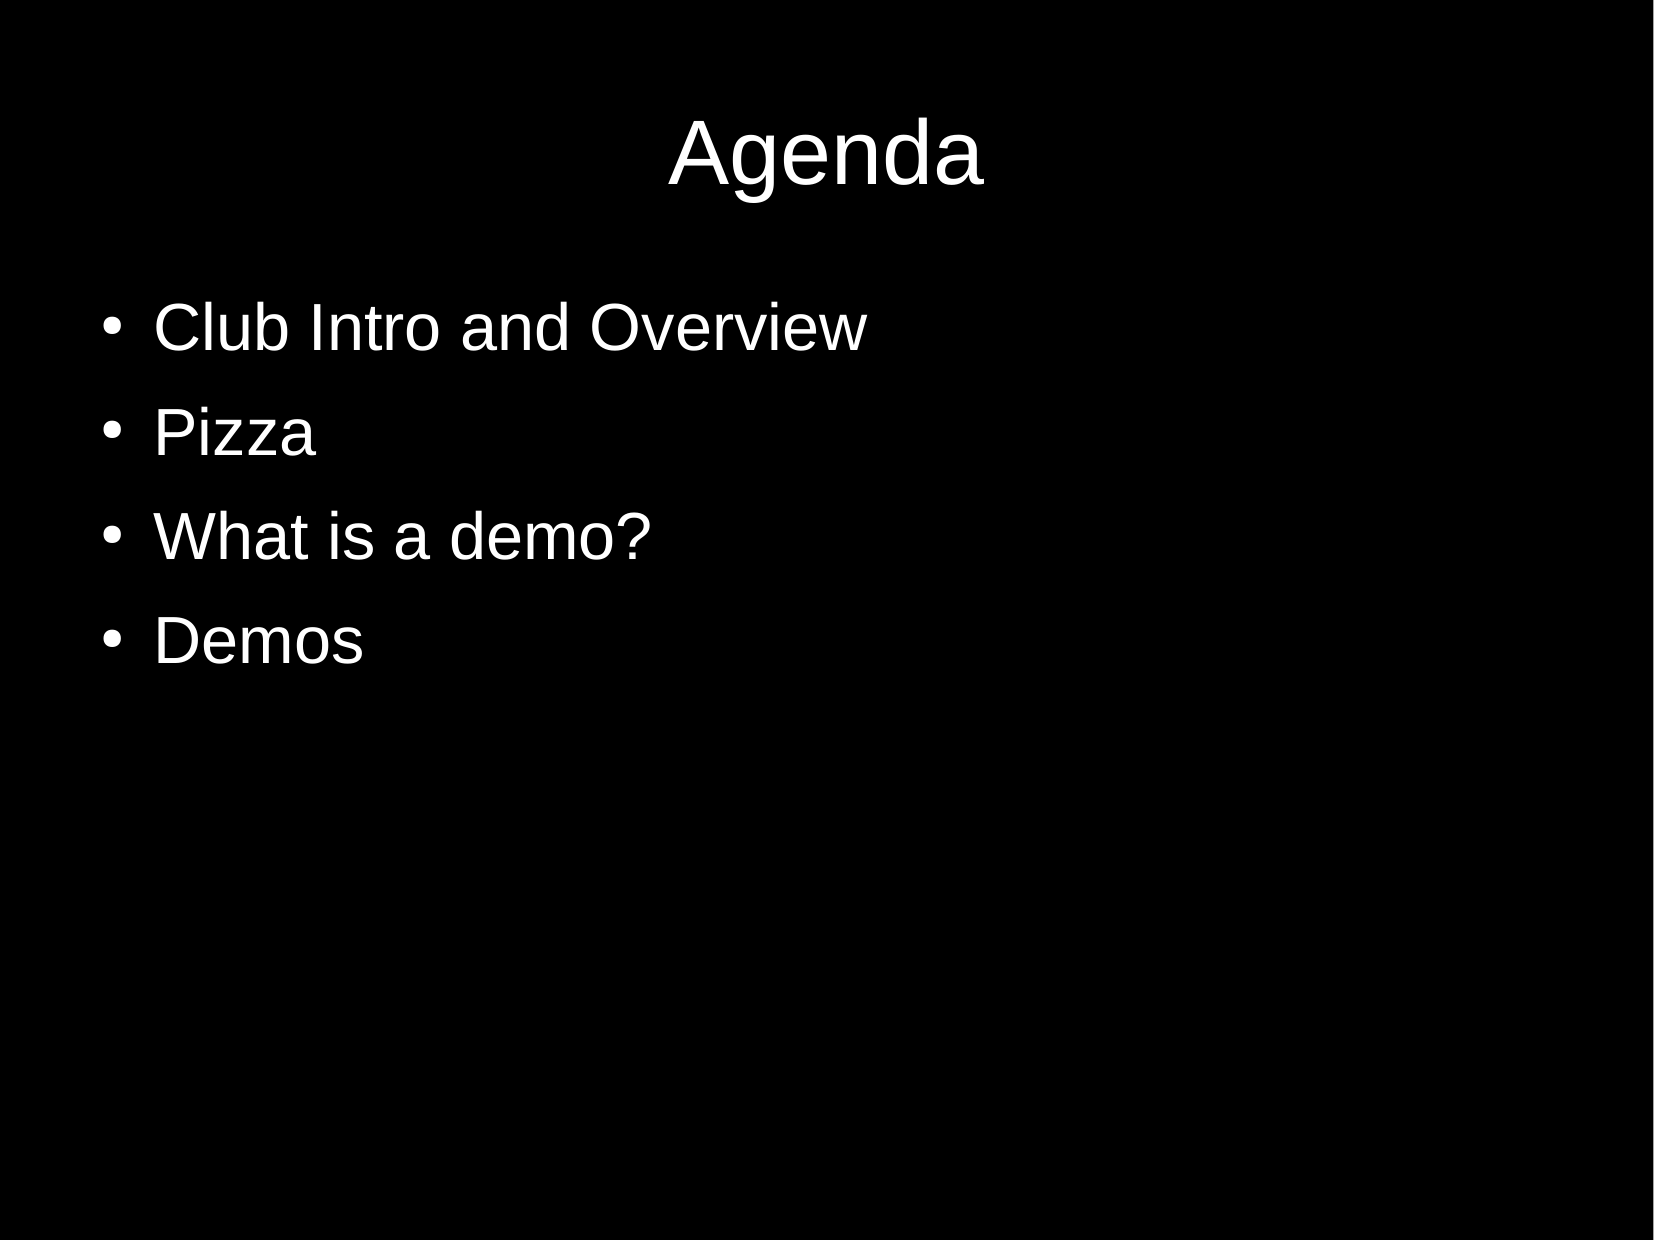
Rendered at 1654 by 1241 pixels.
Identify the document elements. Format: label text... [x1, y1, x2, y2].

list Club Intro and Overview Pizza What is a demo? Demos [82, 290, 1571, 1109]
title Agenda [82, 49, 1571, 257]
